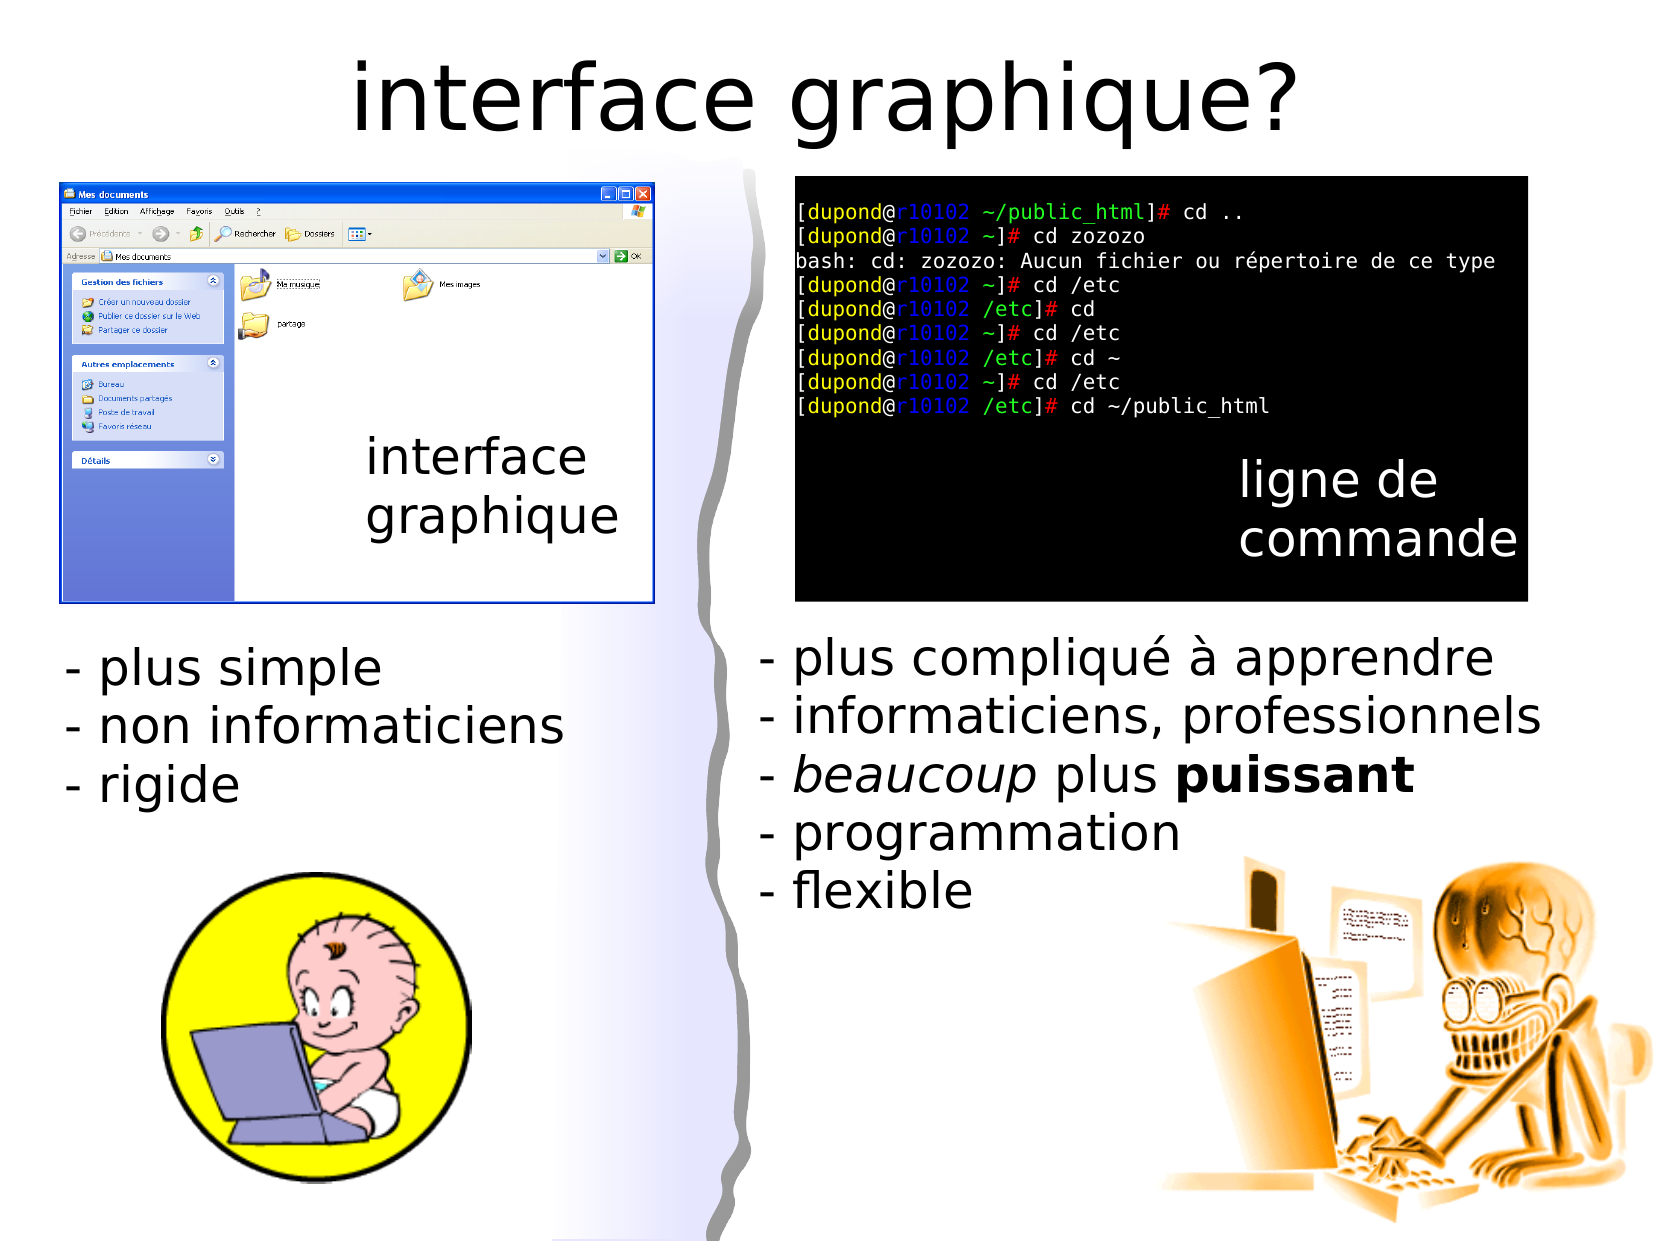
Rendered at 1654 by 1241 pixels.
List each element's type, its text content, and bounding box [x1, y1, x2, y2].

text_box [551, 873, 739, 1241]
text_box - plus compliqué à apprendre - informaticiens, professionnels - beaucoup plus puissant - programmation - flexible [758, 873, 1156, 979]
text_box - plus simple - non informaticiens - rigide [64, 639, 1222, 873]
text_box [366, 146, 780, 639]
text_box interface graphique [365, 428, 655, 604]
picture [1156, 856, 1654, 1223]
title interface graphique? [0, 35, 1654, 161]
text_box [dupond@r10102 ~/public_html]# cd .. [dupond@r10102 ~]# cd zozozo bash: cd: zozozo: Aucun fichier ou répertoire de ce type [dupond@r10102 ~]# cd /etc [dupond@r10102 /etc]# cd [dupond@r10102 ~]# cd /etc [dupond@r10102 /etc]# cd ~ [dupond@r10102 ~]# cd /etc [dupond@r10102 /etc]# cd ~/public_html [795, 176, 1529, 602]
text_box ligne de commande [1238, 451, 1529, 602]
picture [161, 872, 472, 1184]
text_box - plus compliqué à apprendre - informaticiens, professionnels - beaucoup plus puissant - programmation - flexible [758, 629, 1560, 856]
picture [59, 182, 655, 604]
